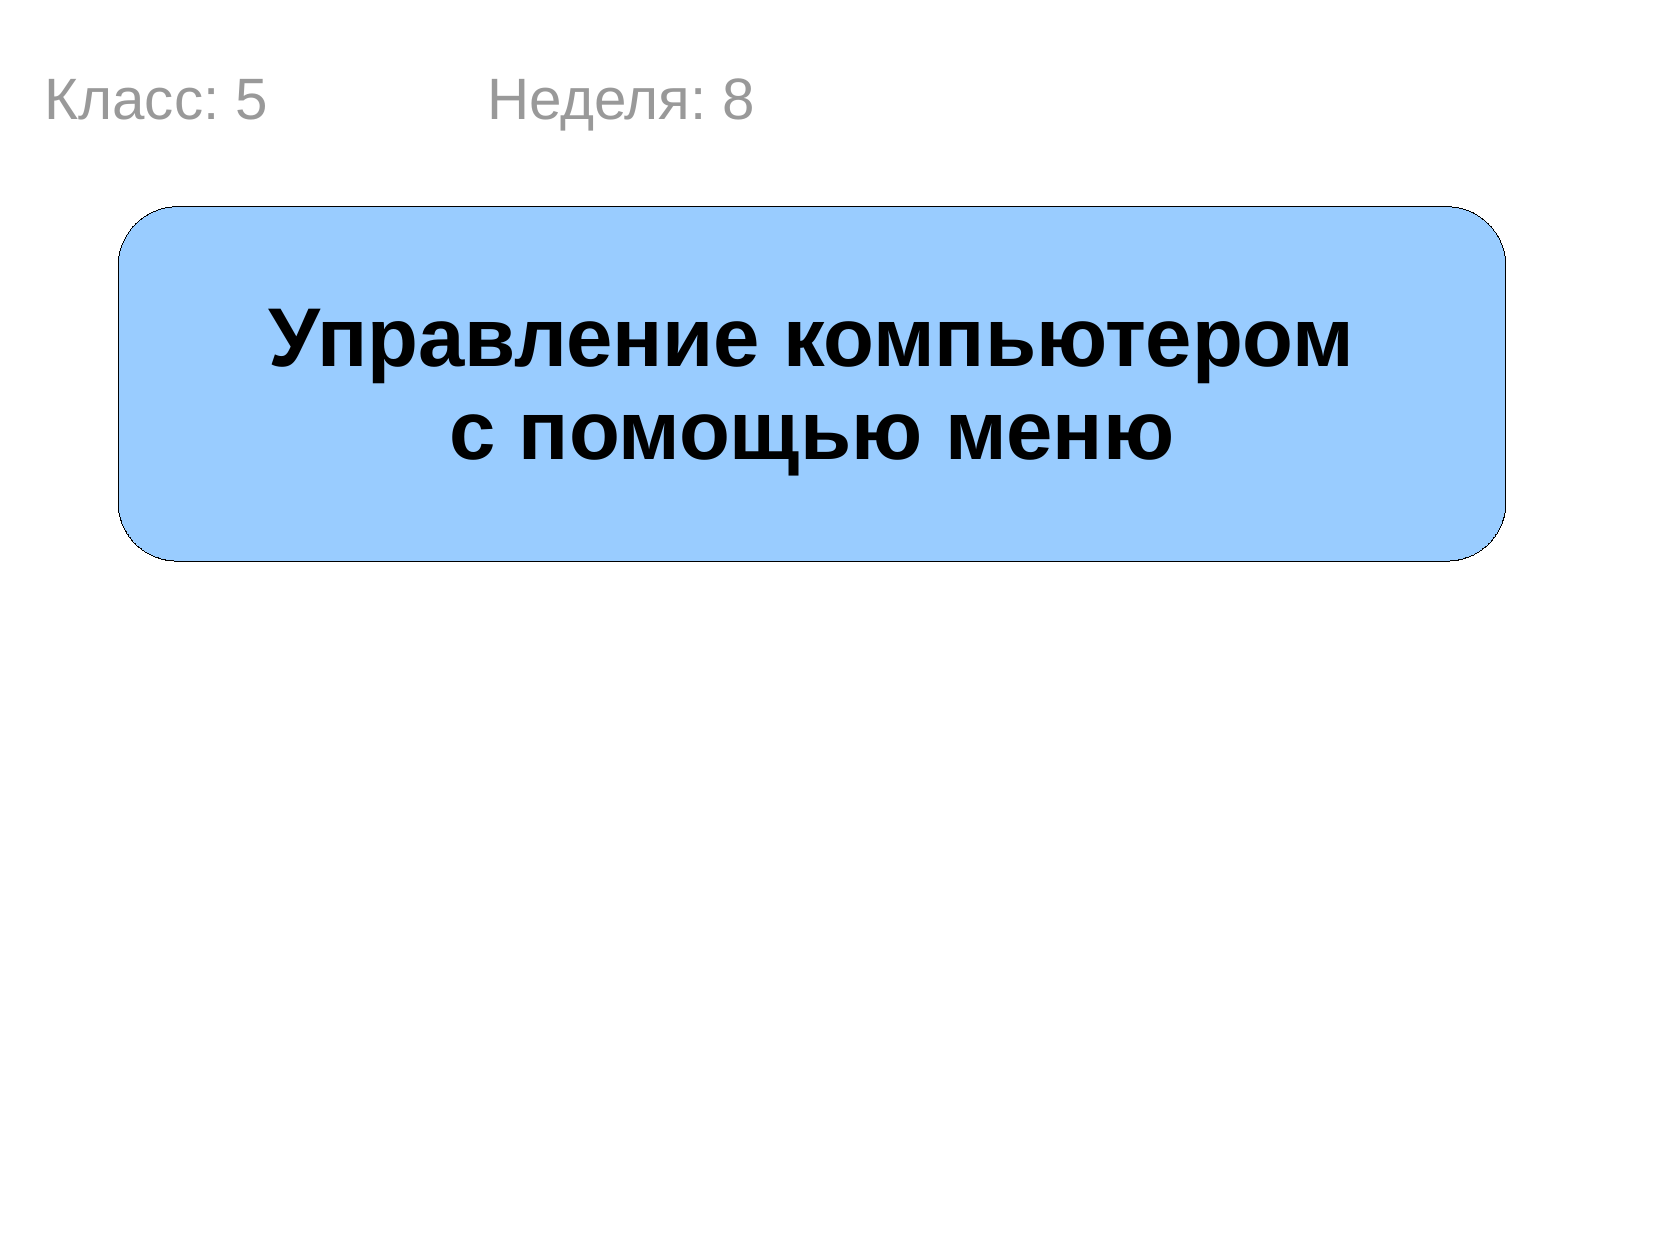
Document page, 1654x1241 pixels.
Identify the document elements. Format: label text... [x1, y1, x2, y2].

text_box Управление компьютером с помощью меню [118, 206, 1506, 562]
text_box Класс: 5 Неделя: 8 [29, 59, 975, 139]
